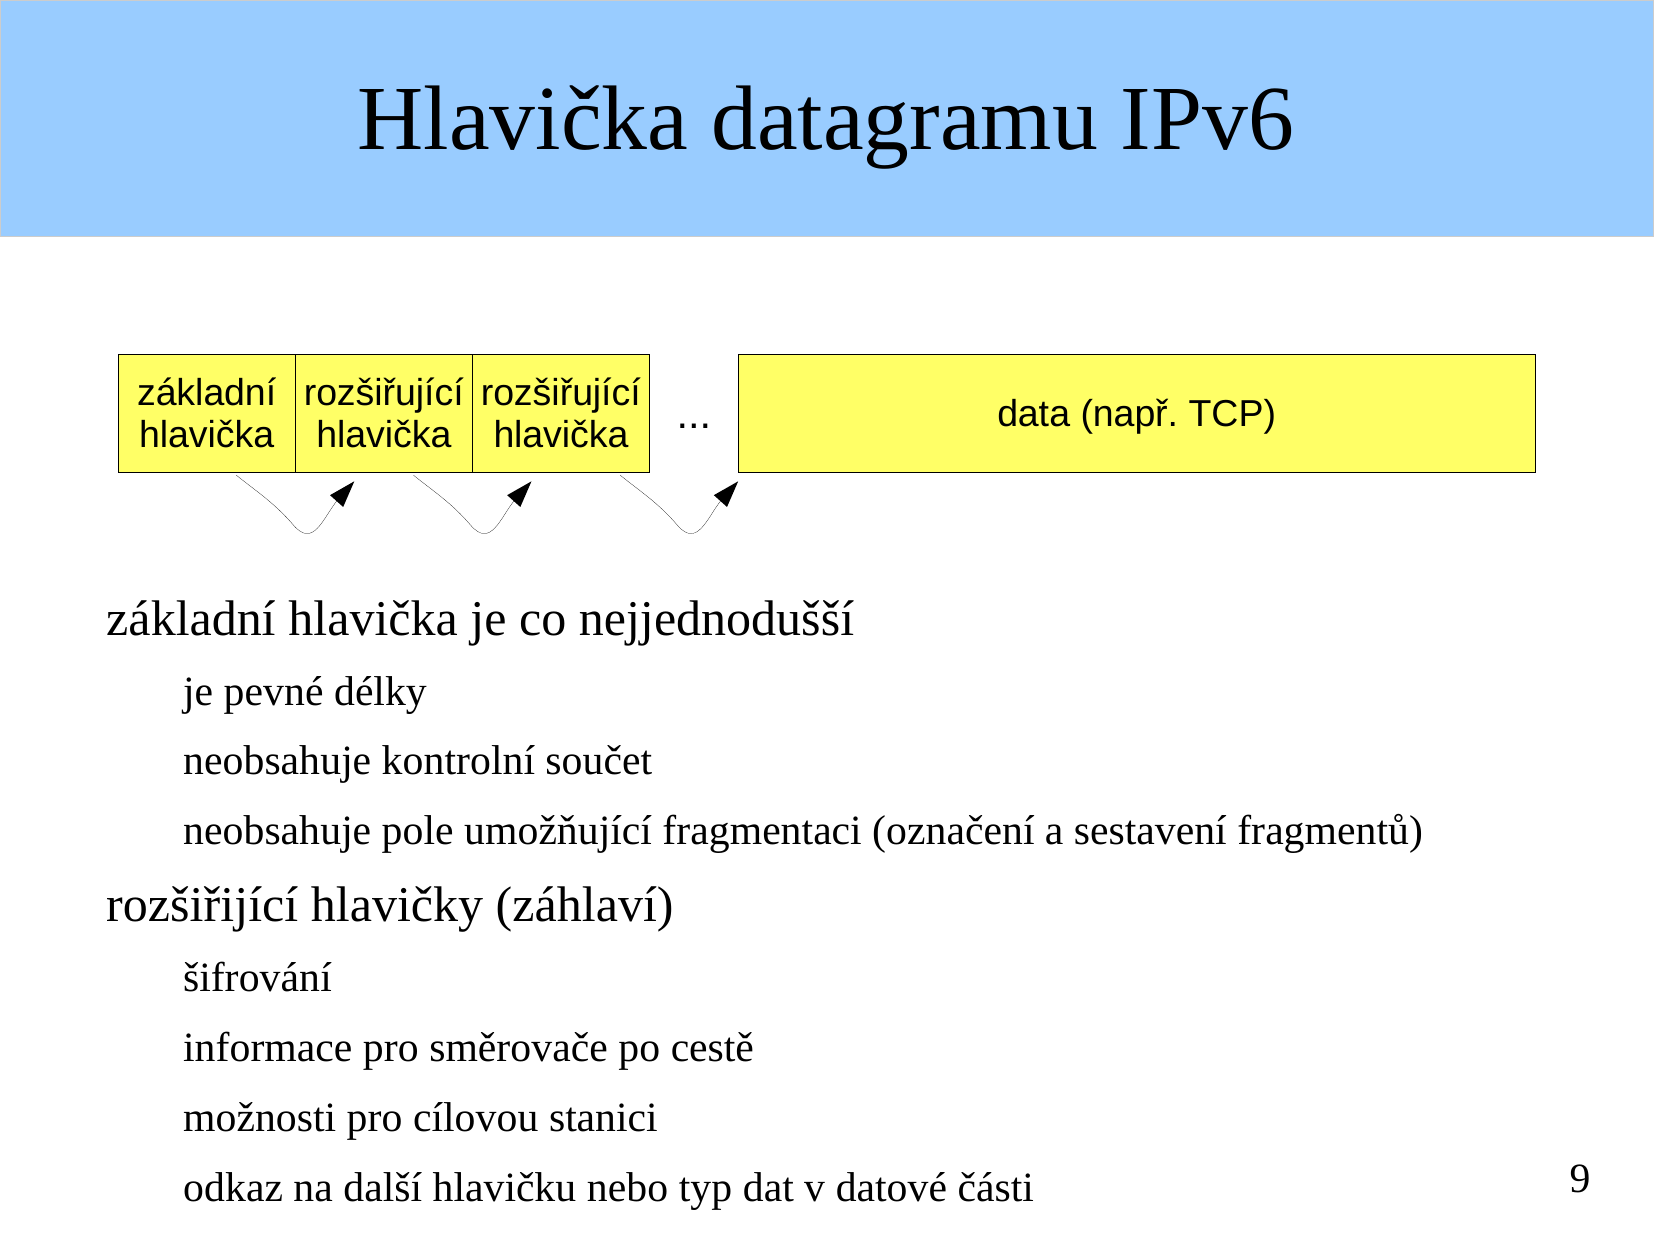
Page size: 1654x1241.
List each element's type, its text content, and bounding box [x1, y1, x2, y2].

text_box základní hlavička [118, 354, 295, 473]
text_box rozšiřující hlavička [472, 354, 649, 473]
text_box ... [649, 354, 739, 473]
text_box data (např. TCP) [739, 354, 1536, 473]
text_box rozšiřující hlavička [295, 354, 472, 473]
list základní hlavička je co nejjednodušší je pevné délky neobsahuje kontrolní součet neobsahuje pole umožňující fragmentaci (označení a sestavení fragmentů) rozšiřijící hlavičky (záhlaví) šifrování informace pro směrovače po cestě možnosti pro cílovou stanici odkaz na další hlavičku nebo typ dat v datové části [88, 590, 1565, 1213]
title Hlavička datagramu IPv6 [0, 0, 1654, 237]
